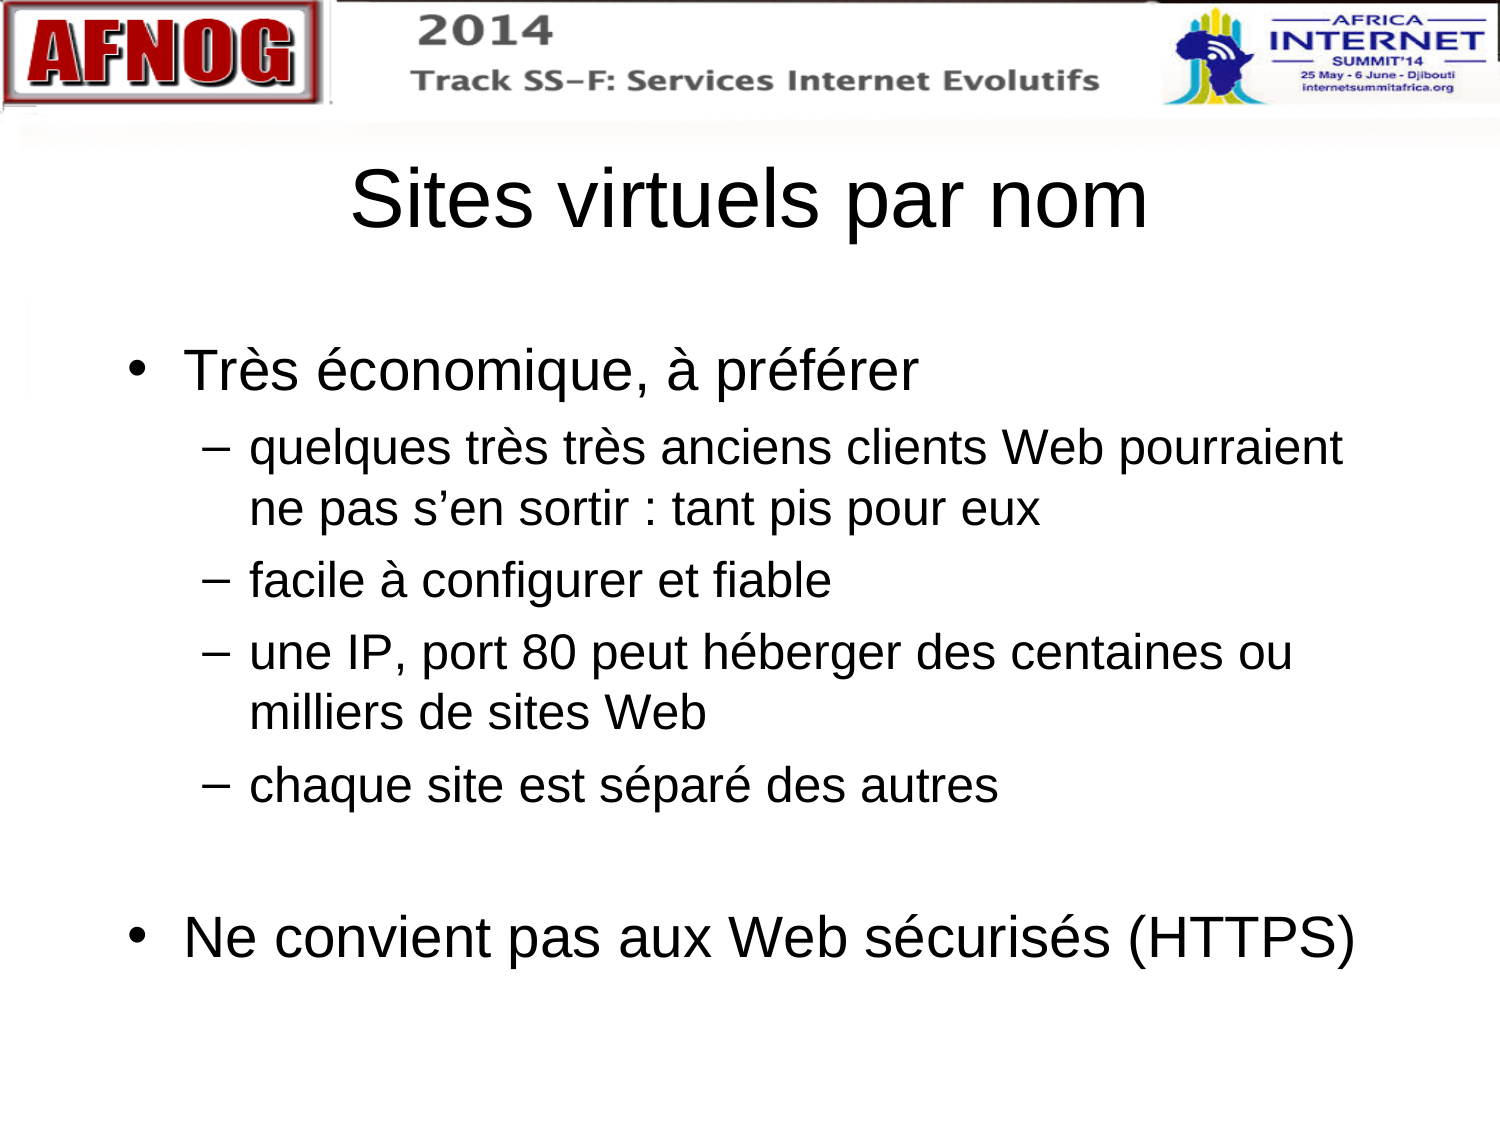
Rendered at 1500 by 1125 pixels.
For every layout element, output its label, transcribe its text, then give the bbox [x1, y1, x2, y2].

title Sites virtuels par nom [112, 99, 1388, 288]
list Très économique, à préférer quelques très très anciens clients Web pourraient ne pas s’en sortir : tant pis pour eux facile à configurer et fiable une IP, port 80 peut héberger des centaines ou milliers de sites Web chaque site est séparé des autres Ne convient pas aux Web sécurisés (HTTPS) [112, 324, 1388, 1000]
picture [0, 0, 1500, 1125]
